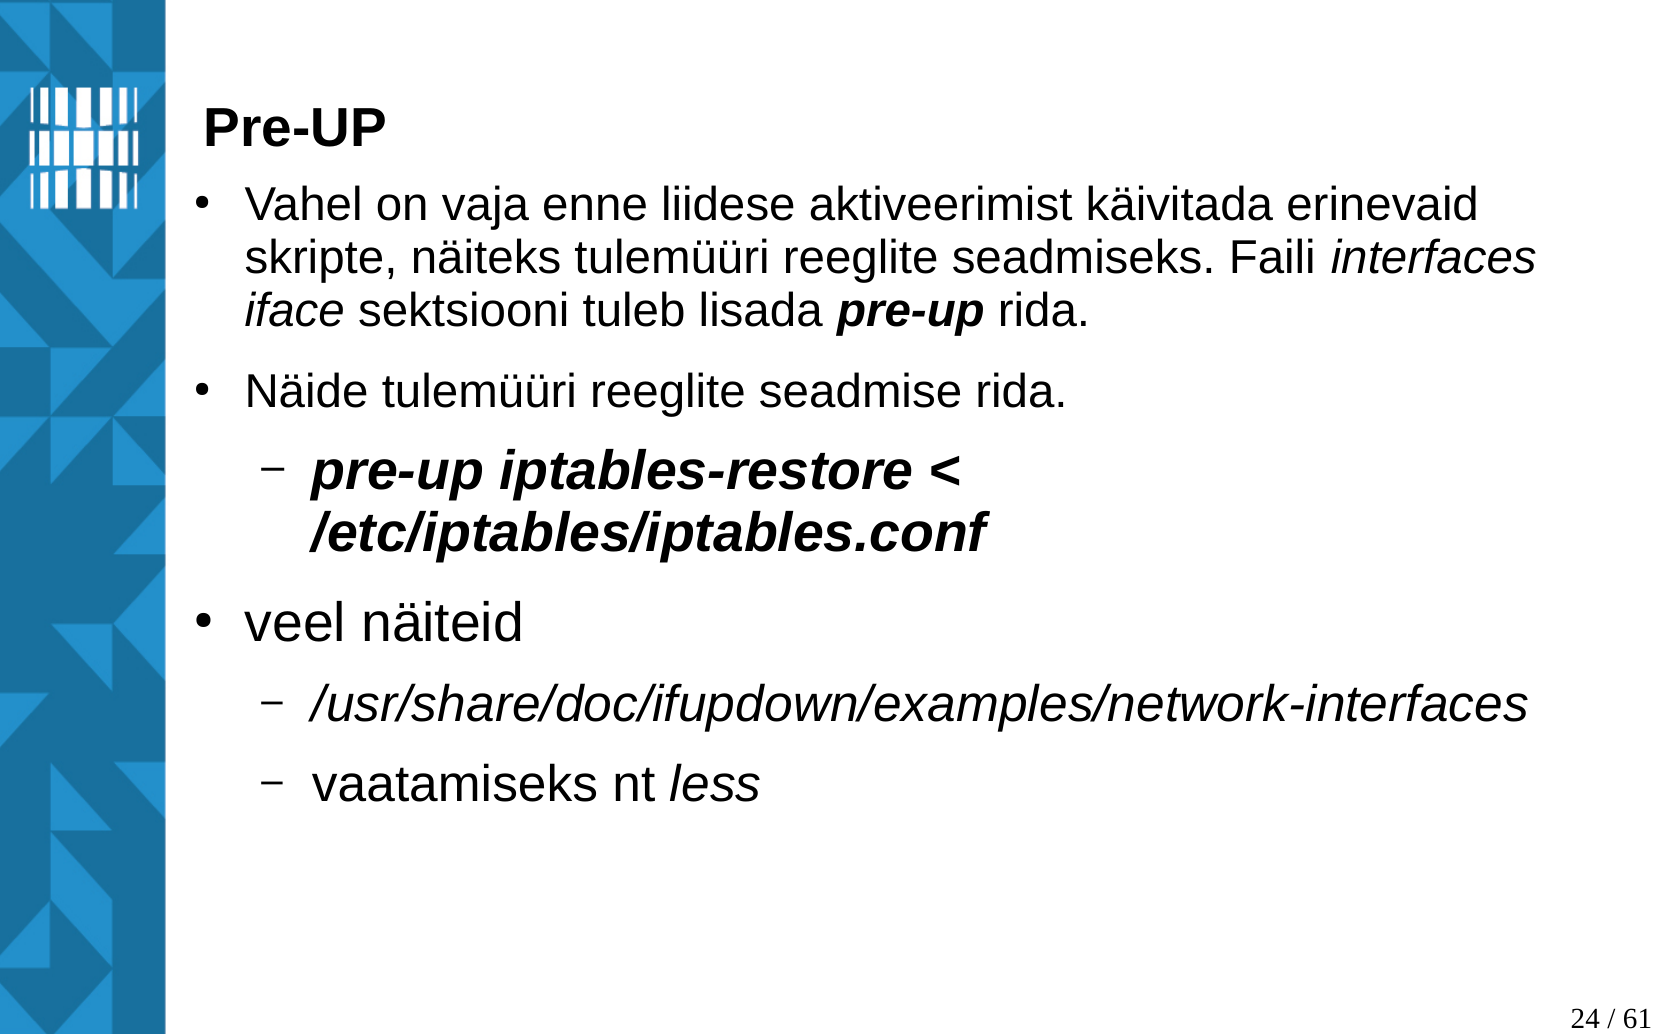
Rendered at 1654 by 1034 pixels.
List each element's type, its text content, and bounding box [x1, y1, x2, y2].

title Pre-UP [203, 41, 1547, 177]
list Vahel on vaja enne liidese aktiveerimist käivitada erinevaid skripte, näiteks tulemüüri reeglite seadmiseks. Faili interfaces iface sektsiooni tuleb lisada pre-up rida. Näide tulemüüri reeglite seadmise rida. pre-up iptables-restore < /etc/iptables/iptables.conf veel näiteid /usr/share/doc/ifupdown/examples/network-interfaces vaatamiseks nt less [177, 177, 1595, 822]
